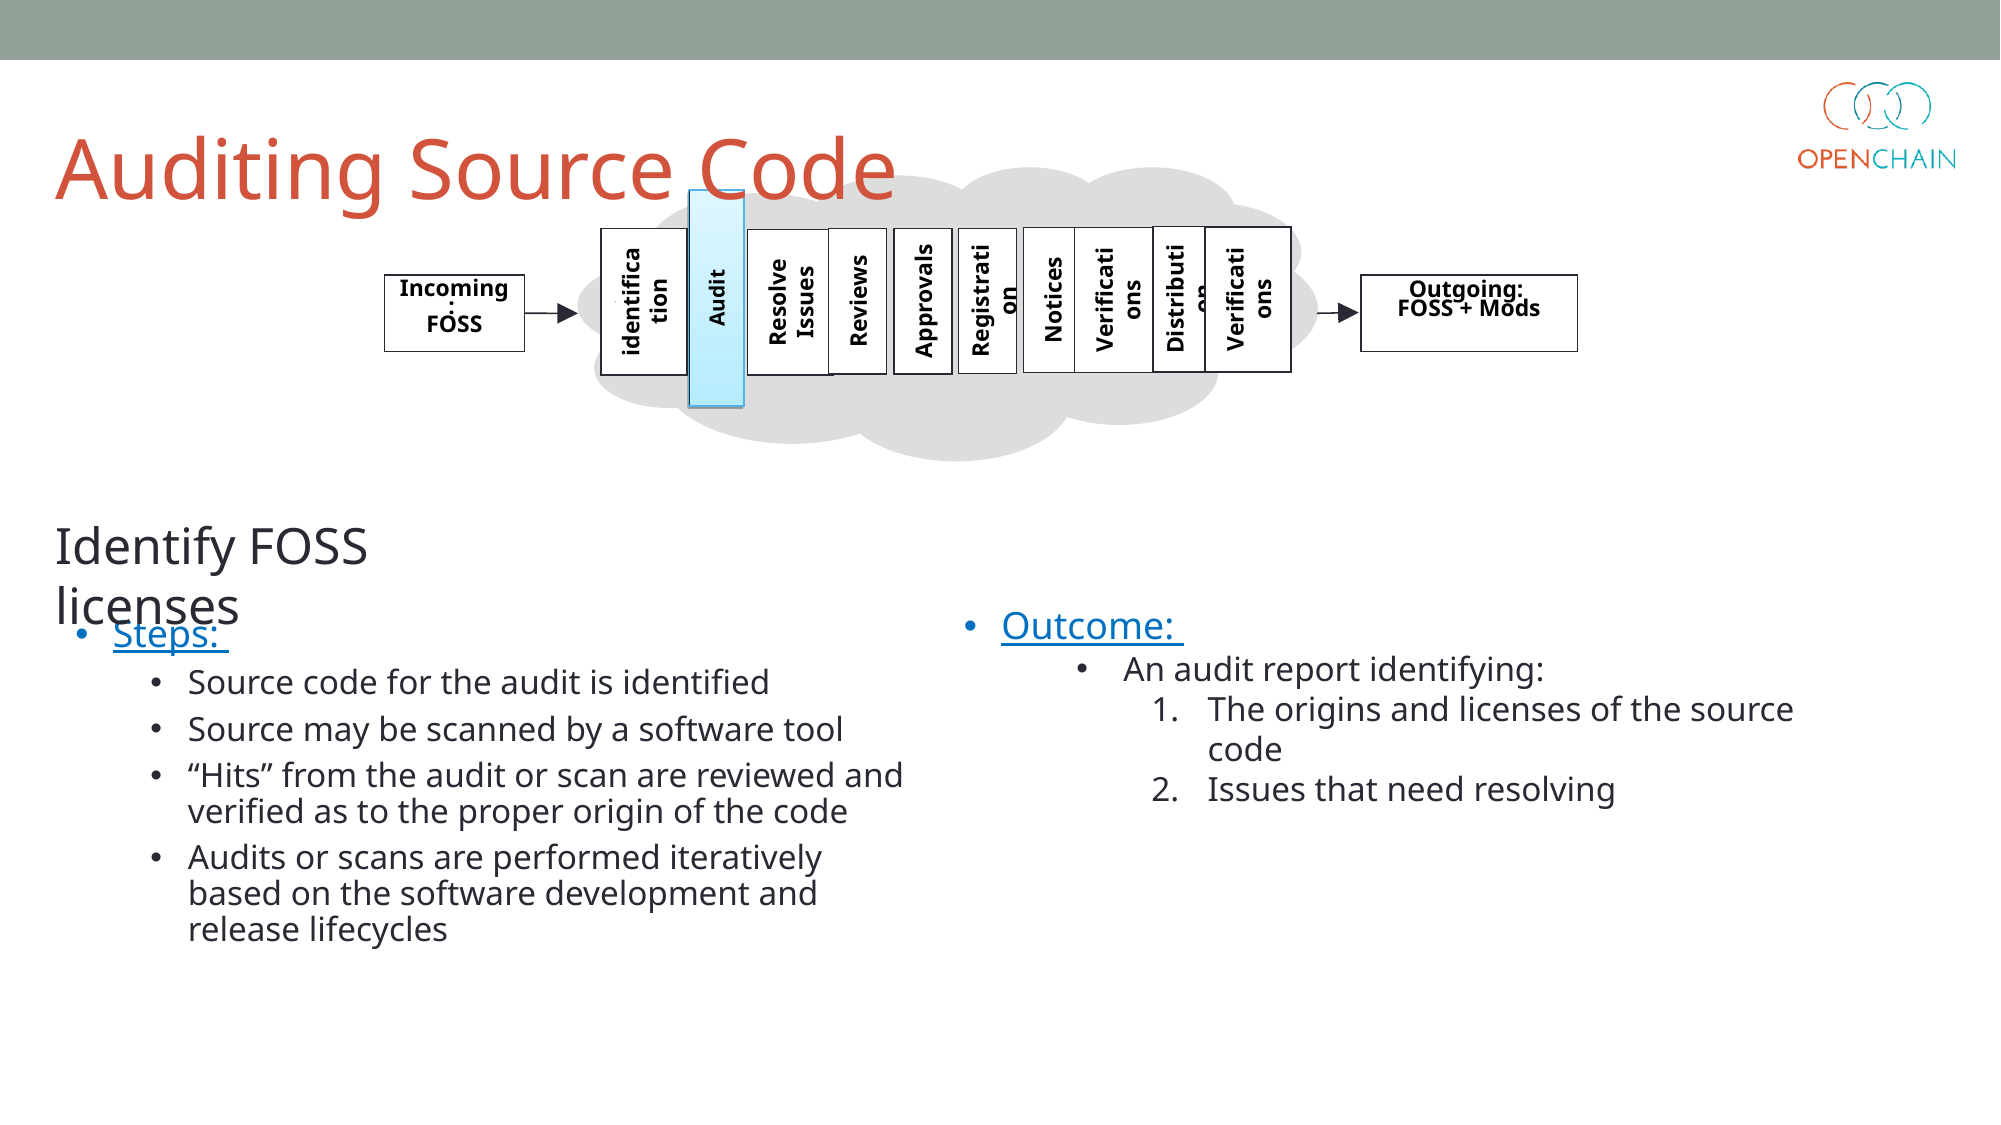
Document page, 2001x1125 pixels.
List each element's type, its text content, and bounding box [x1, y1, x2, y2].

text_box Resolve Issues [747, 247, 834, 376]
text_box Incoming: FOSS [384, 274, 525, 352]
picture [1798, 82, 1955, 169]
text_box Identify FOSS licenses [40, 507, 584, 583]
text_box Notices [1023, 247, 1074, 373]
text_box Reviews [828, 247, 887, 374]
text_box Outgoing: FOSS + Mods [1360, 274, 1578, 352]
text_box Audit [688, 247, 744, 407]
text_box [594, 247, 1219, 462]
text_box identification [601, 247, 687, 376]
text_box Registration [958, 247, 1017, 374]
text_box Steps: Source code for the audit is identified Source may be scanned by a software tool “Hits” from the audit or scan are reviewed and verified as to the proper origin of the code Audits or scans are performed iteratively based on the software development and release lifecycles [60, 607, 932, 1038]
text_box Approvals [893, 247, 952, 374]
text_box Distribution [1153, 247, 1205, 372]
text_box [577, 275, 601, 335]
text_box Outcome: An audit report identifying: The origins and licenses of the source code Issues that need resolving [948, 600, 1898, 978]
text_box Verifications [1074, 247, 1161, 373]
text_box [1291, 247, 1318, 350]
text_box Verifications [1205, 247, 1291, 373]
text_box Auditing Source Code [40, 84, 1841, 247]
